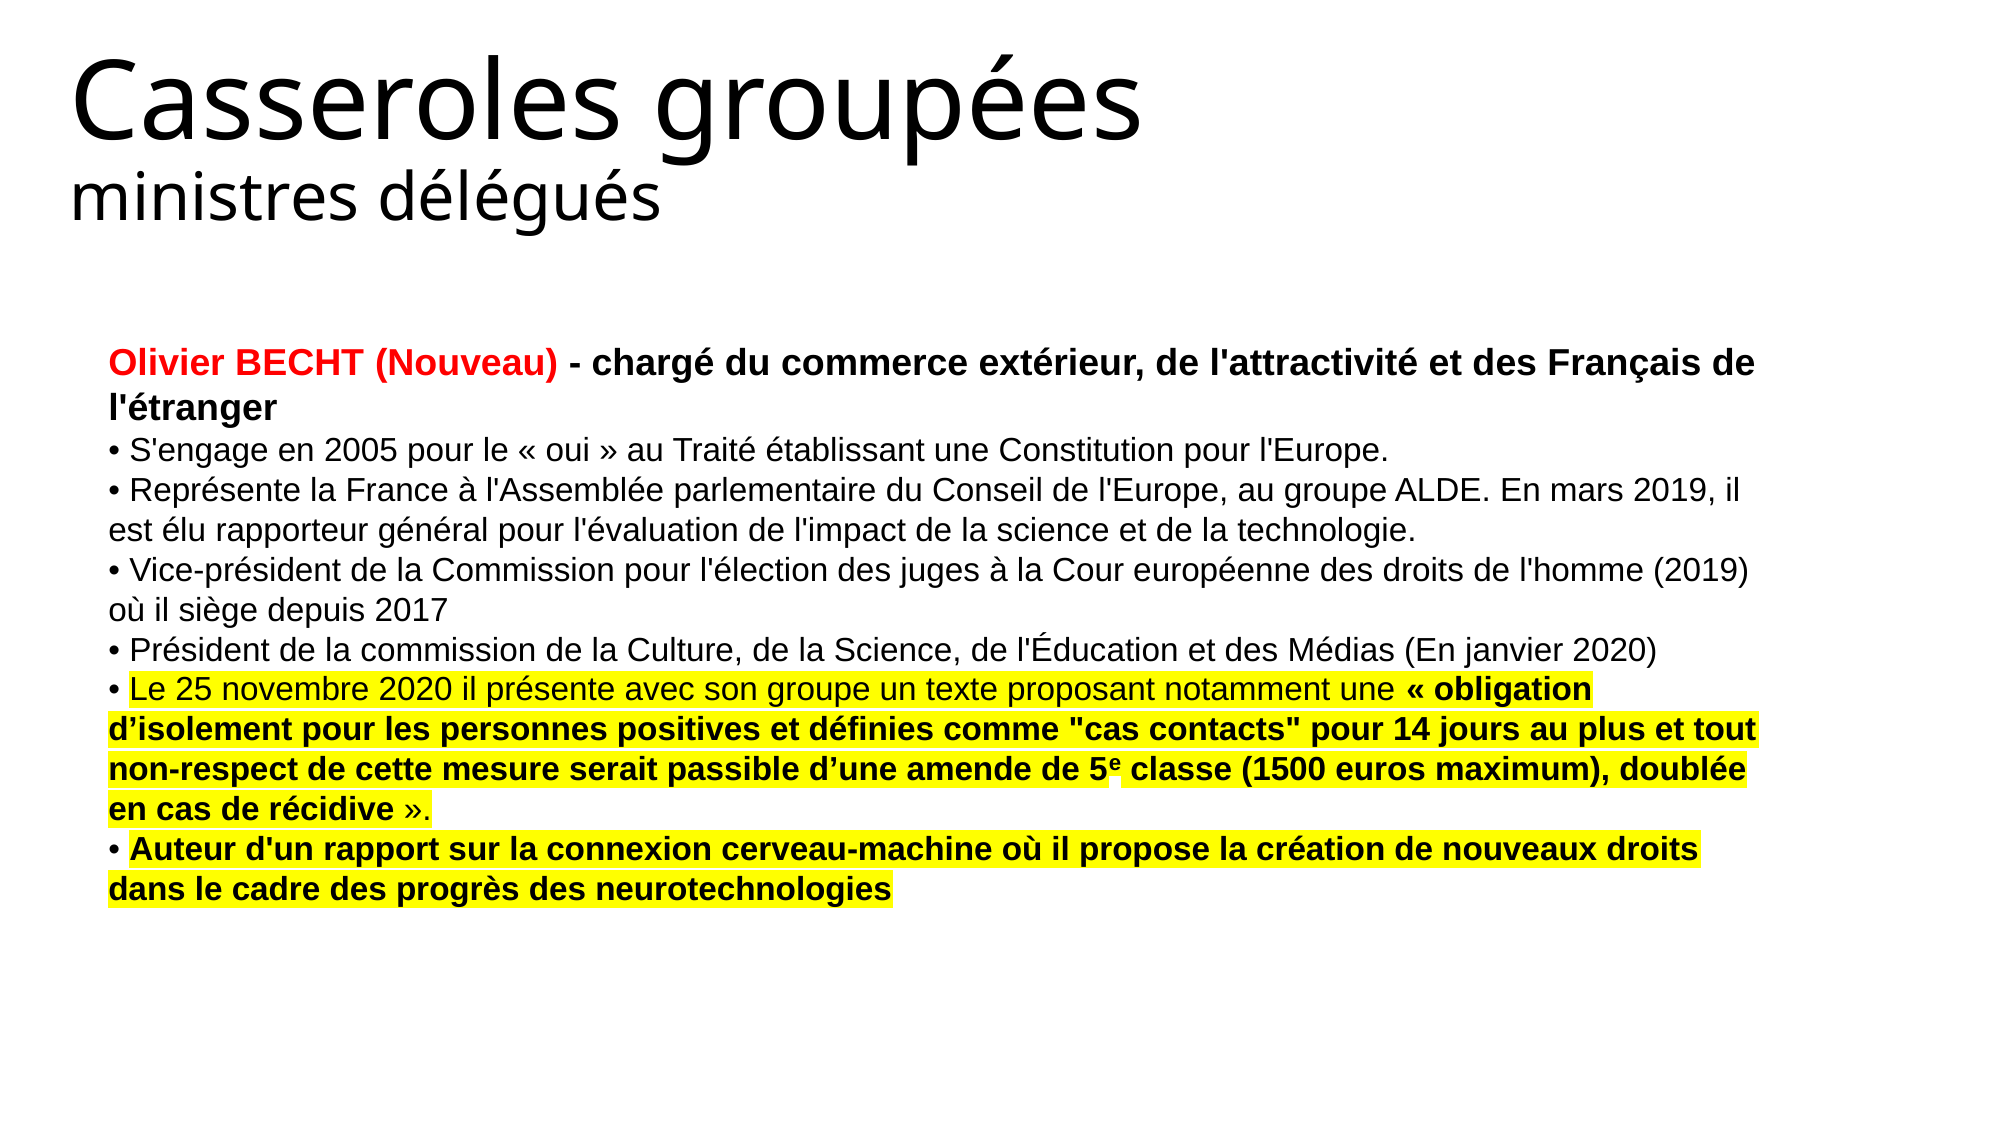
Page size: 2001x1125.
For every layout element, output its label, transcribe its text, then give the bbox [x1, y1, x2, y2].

title Casseroles groupées ministres délégués [55, 30, 1478, 249]
text_box Olivier BECHT (Nouveau) - chargé du commerce extérieur, de l'attractivité et des Français de l'étranger • S'engage en 2005 pour le « oui » au Traité établissant une Constitution pour l'Europe. • Représente la France à l'Assemblée parlementaire du Conseil de l'Europe, au groupe ALDE. En mars 2019, il est élu rapporteur général pour l'évaluation de l'impact de la science et de la technologie. • Vice-président de la Commission pour l'élection des juges à la Cour européenne des droits de l'homme (2019) où il siège depuis 2017 • Président de la commission de la Culture, de la Science, de l'Éducation et des Médias (En janvier 2020) • Le 25 novembre 2020 il présente avec son groupe un texte proposant notamment une « obligation d’isolement pour les personnes positives et définies comme "cas contacts" pour 14 jours au plus et tout non-respect de cette mesure serait passible d’une amende de 5e classe (1500 euros maximum), doublée en cas de récidive ». • Auteur d'un rapport sur la connexion cerveau-machine où il propose la création de nouveaux droits dans le cadre des progrès des neurotechnologies [93, 330, 1778, 967]
